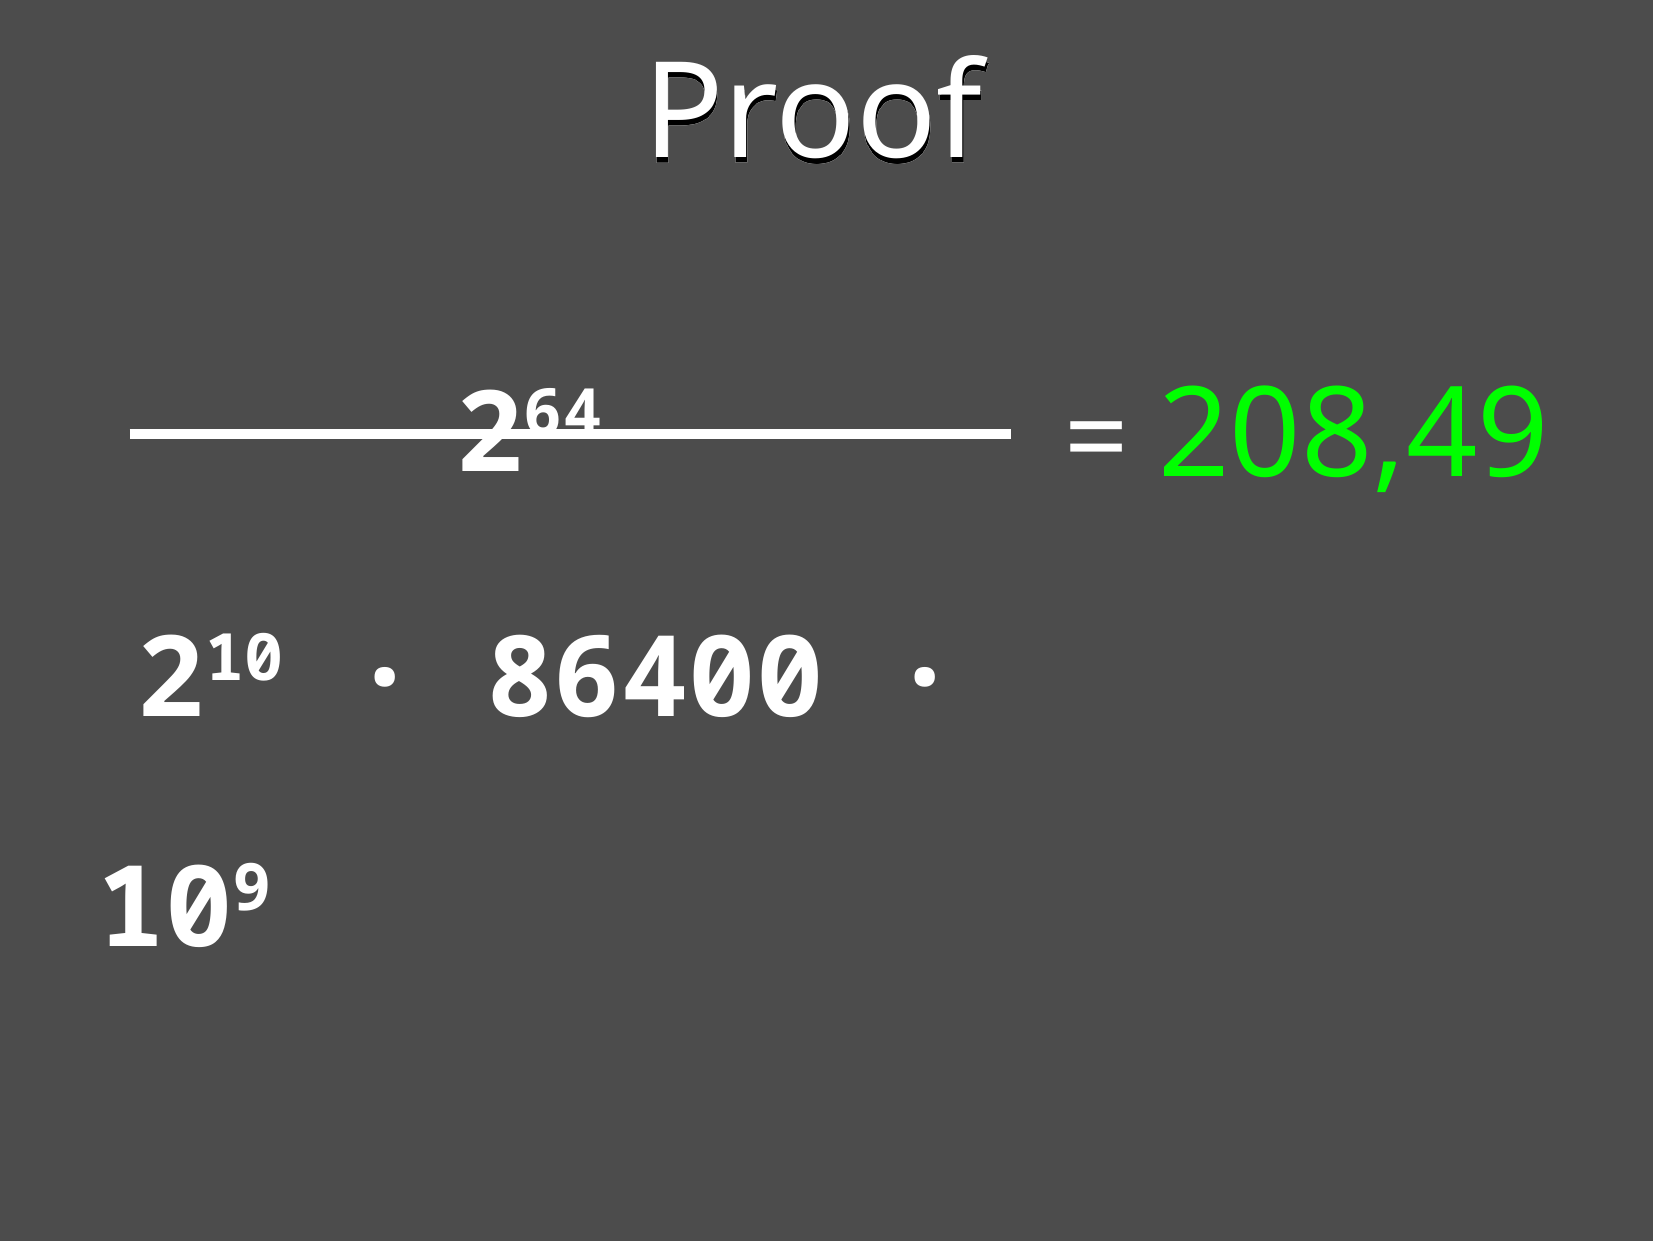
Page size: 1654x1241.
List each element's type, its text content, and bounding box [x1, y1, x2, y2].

text_box 264 210 · 86400 · 109 [82, 267, 1039, 584]
text_box Proof [435, 17, 1191, 196]
text_box = 208,49 [1050, 334, 1621, 504]
